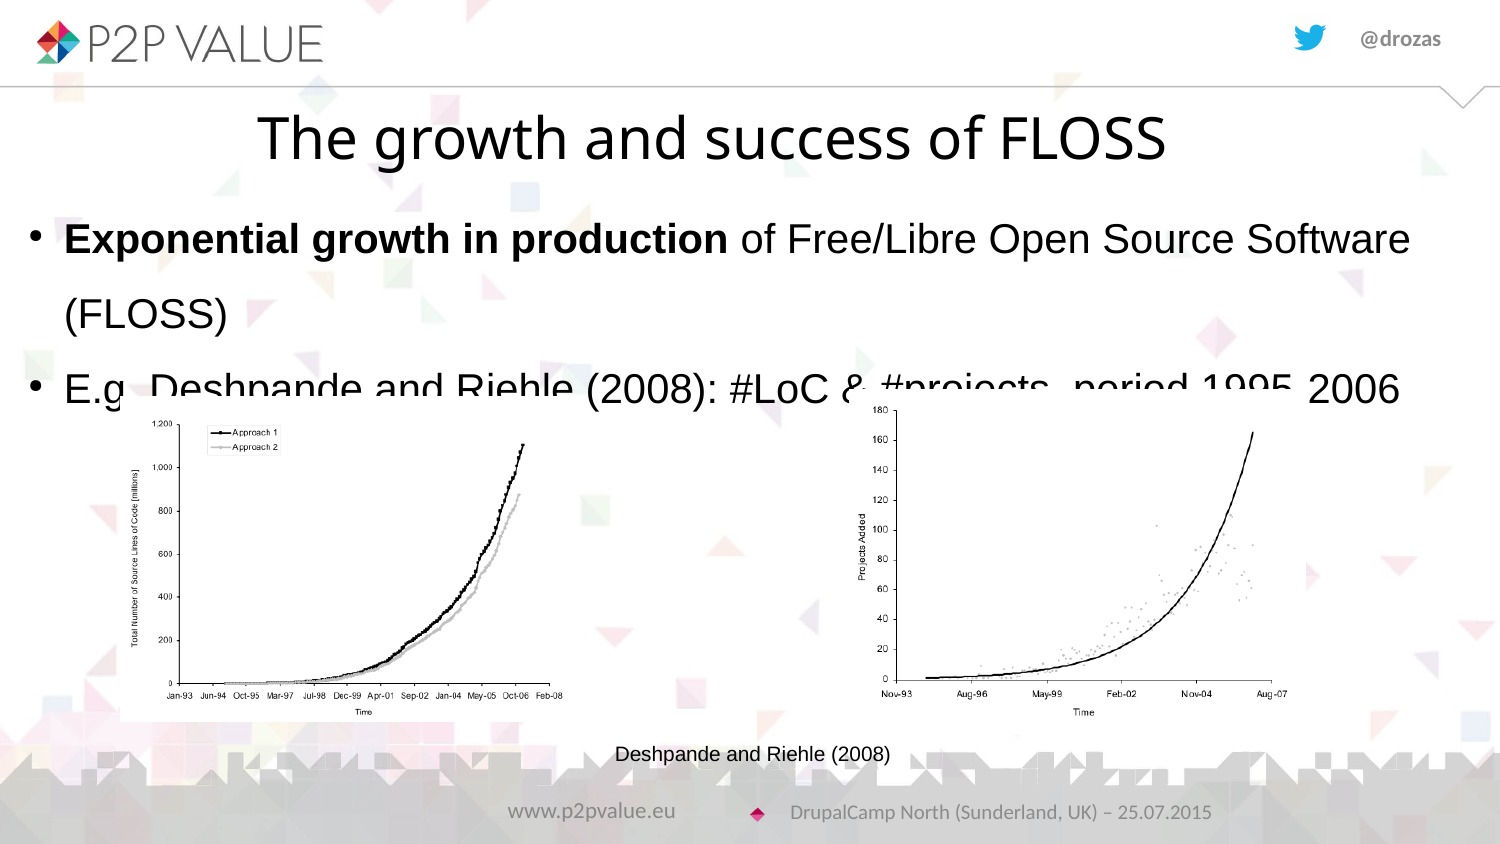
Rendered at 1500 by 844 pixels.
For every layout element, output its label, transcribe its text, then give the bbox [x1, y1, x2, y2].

text_box @drozas [1333, 15, 1455, 60]
title The growth and success of FLOSS [60, 92, 1366, 180]
subtitle Exponential growth in production of Free/Libre Open Source Software (FLOSS) E.g. Deshpande and Riehle (2008): #LoC & #projects, period 1995-2006 [15, 180, 1496, 826]
picture [0, 0, 1500, 844]
text_box Deshpande and Riehle (2008) [600, 735, 961, 789]
text_box www.p2pvalue.eu [501, 789, 720, 829]
text_box DrupalCamp North (Sunderland, UK) – 25.07.2015 [777, 788, 1470, 834]
